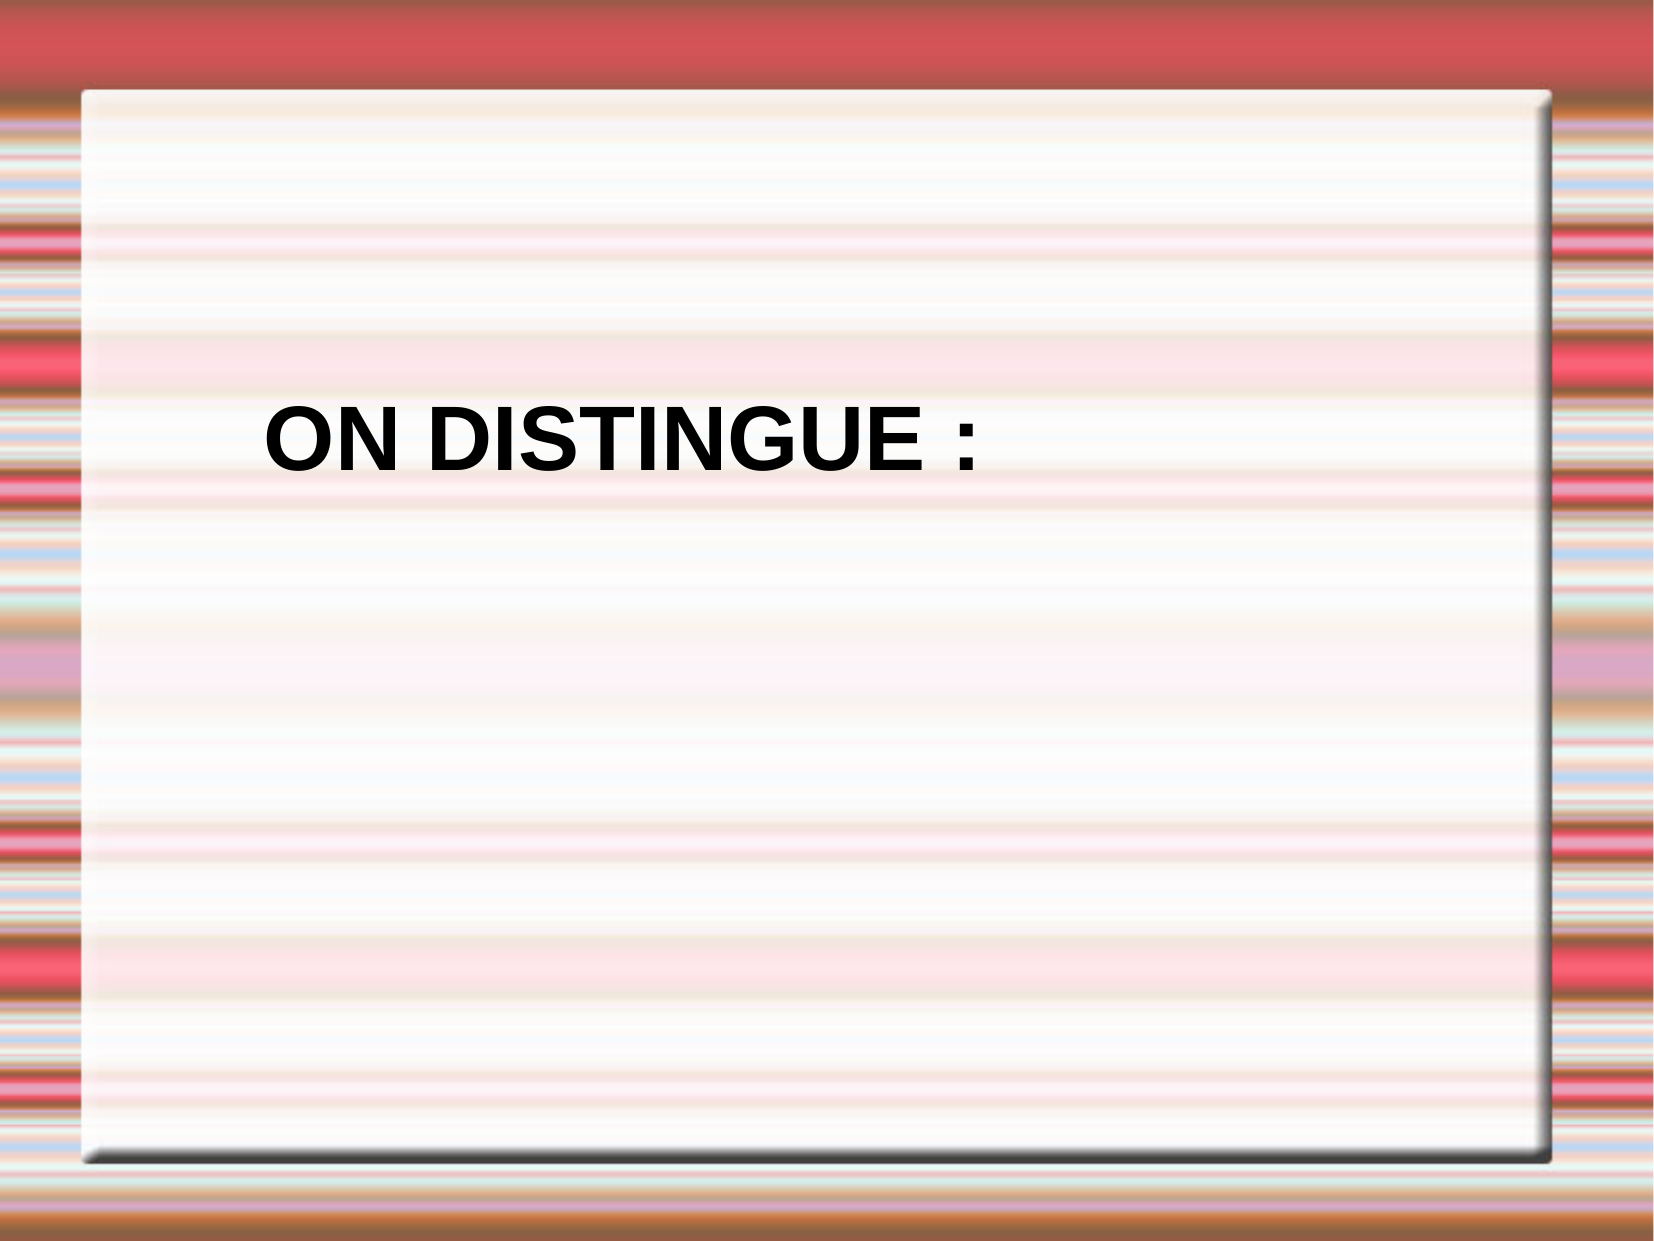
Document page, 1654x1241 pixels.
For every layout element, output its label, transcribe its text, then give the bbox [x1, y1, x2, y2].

text_box ON DISTINGUE : [249, 380, 1329, 498]
picture [0, 0, 1654, 1241]
